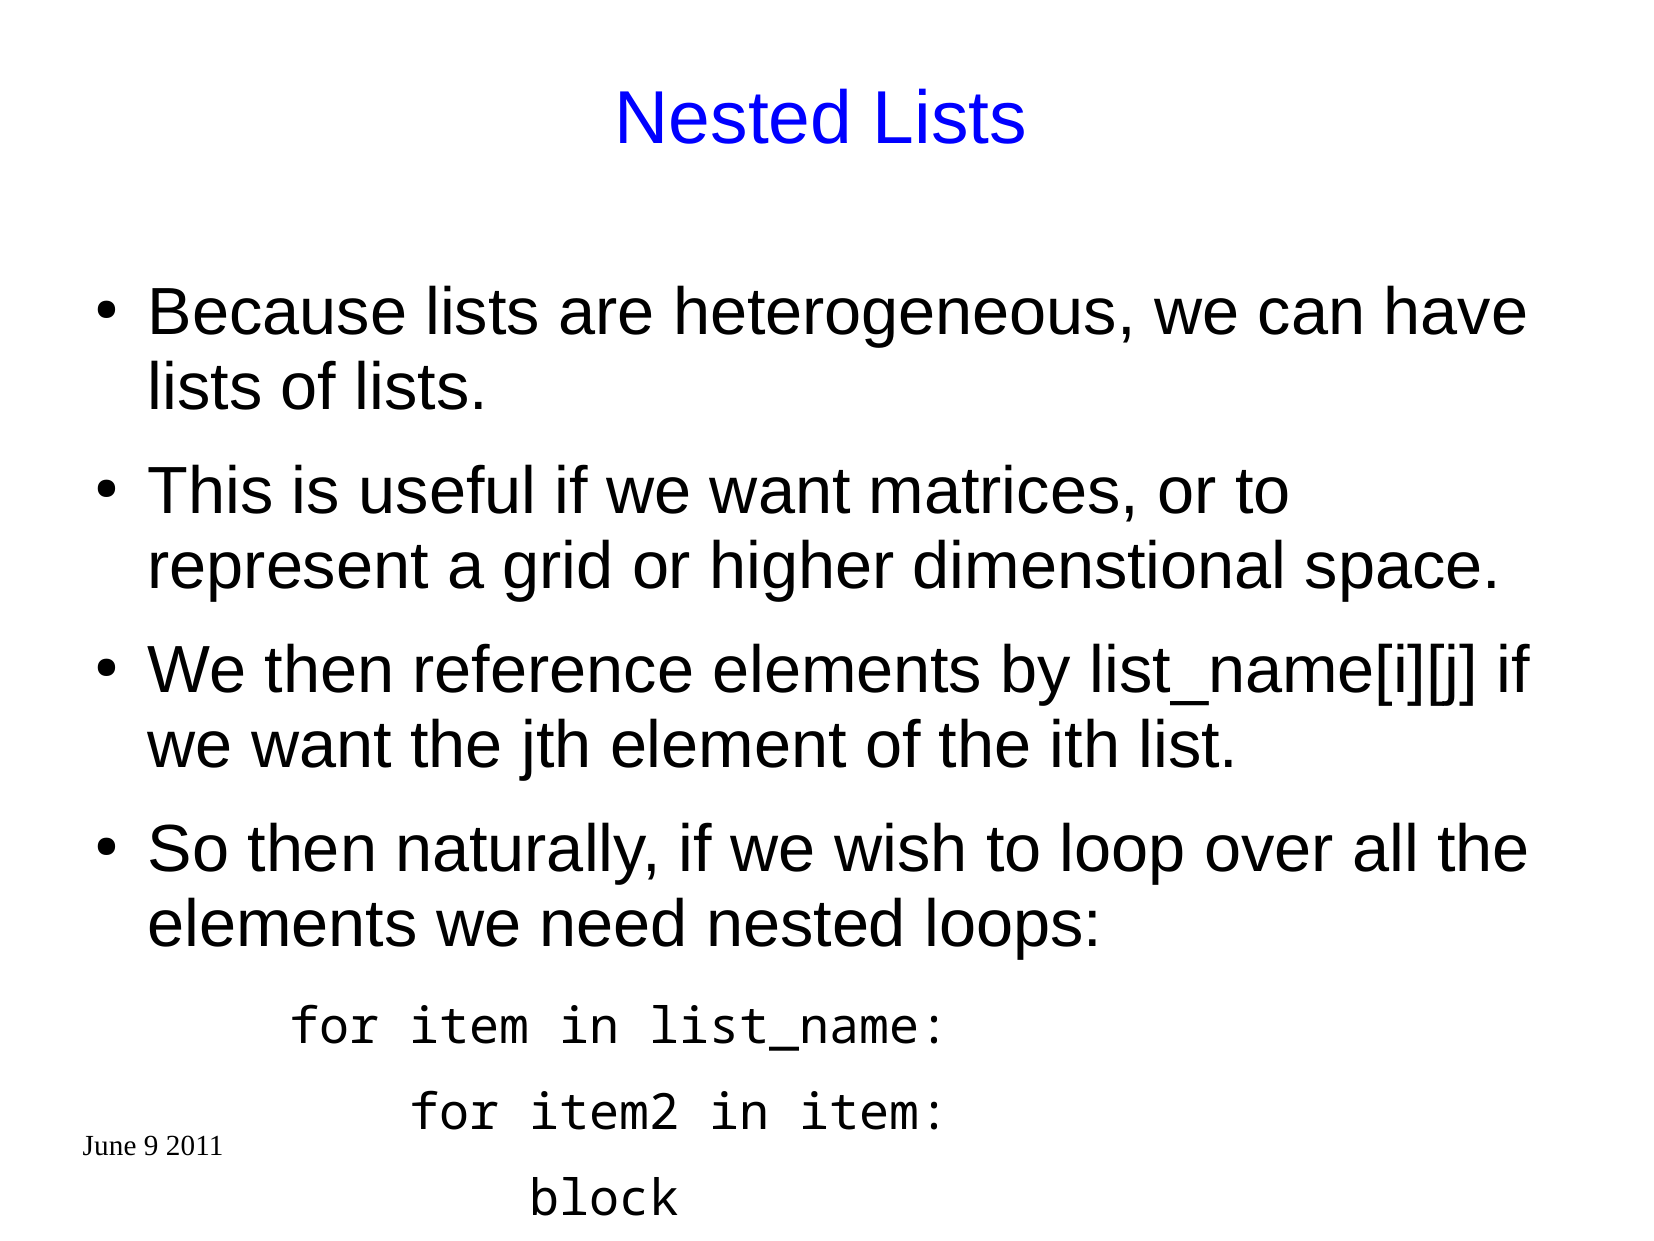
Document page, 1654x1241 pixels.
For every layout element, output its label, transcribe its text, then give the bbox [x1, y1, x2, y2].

list Because lists are heterogeneous, we can have lists of lists. This is useful if we want matrices, or to represent a grid or higher dimenstional space. We then reference elements by list_name[i][j] if we want the jth element of the ith list. So then naturally, if we wish to loop over all the elements we need nested loops: for item in list_name: for item2 in item: block [76, 274, 1565, 1174]
title Nested Lists [76, 58, 1565, 178]
